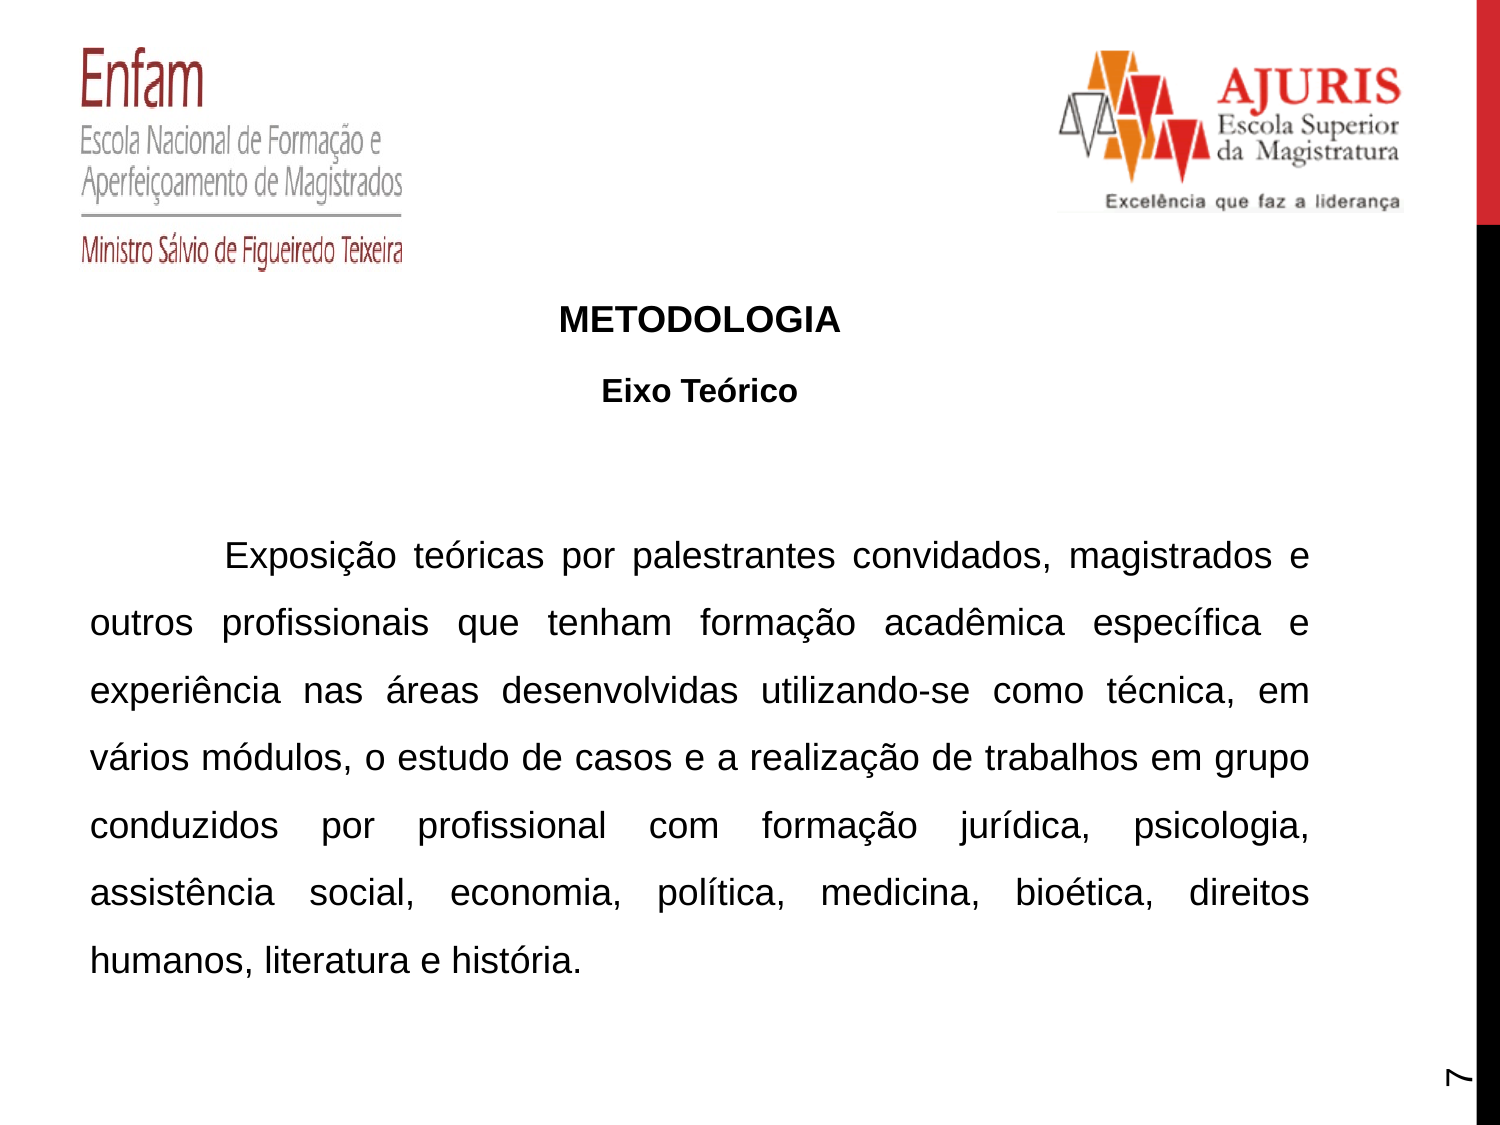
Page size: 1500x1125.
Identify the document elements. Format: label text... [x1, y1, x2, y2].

picture [79, 47, 402, 272]
picture [1057, 49, 1404, 213]
list METODOLOGIA Eixo Teórico Exposição teóricas por palestrantes convidados, magistrados e outros profissionais que tenham formação acadêmica específica e experiência nas áreas desenvolvidas utilizando-se como técnica, em vários módulos, o estudo de casos e a realização de trabalhos em grupo conduzidos por profissional com formação jurídica, psicologia, assistência social, economia, política, medicina, bioética, direitos humanos, literatura e história. [75, 287, 1325, 1005]
slide_number <número> [1427, 887, 1488, 1104]
